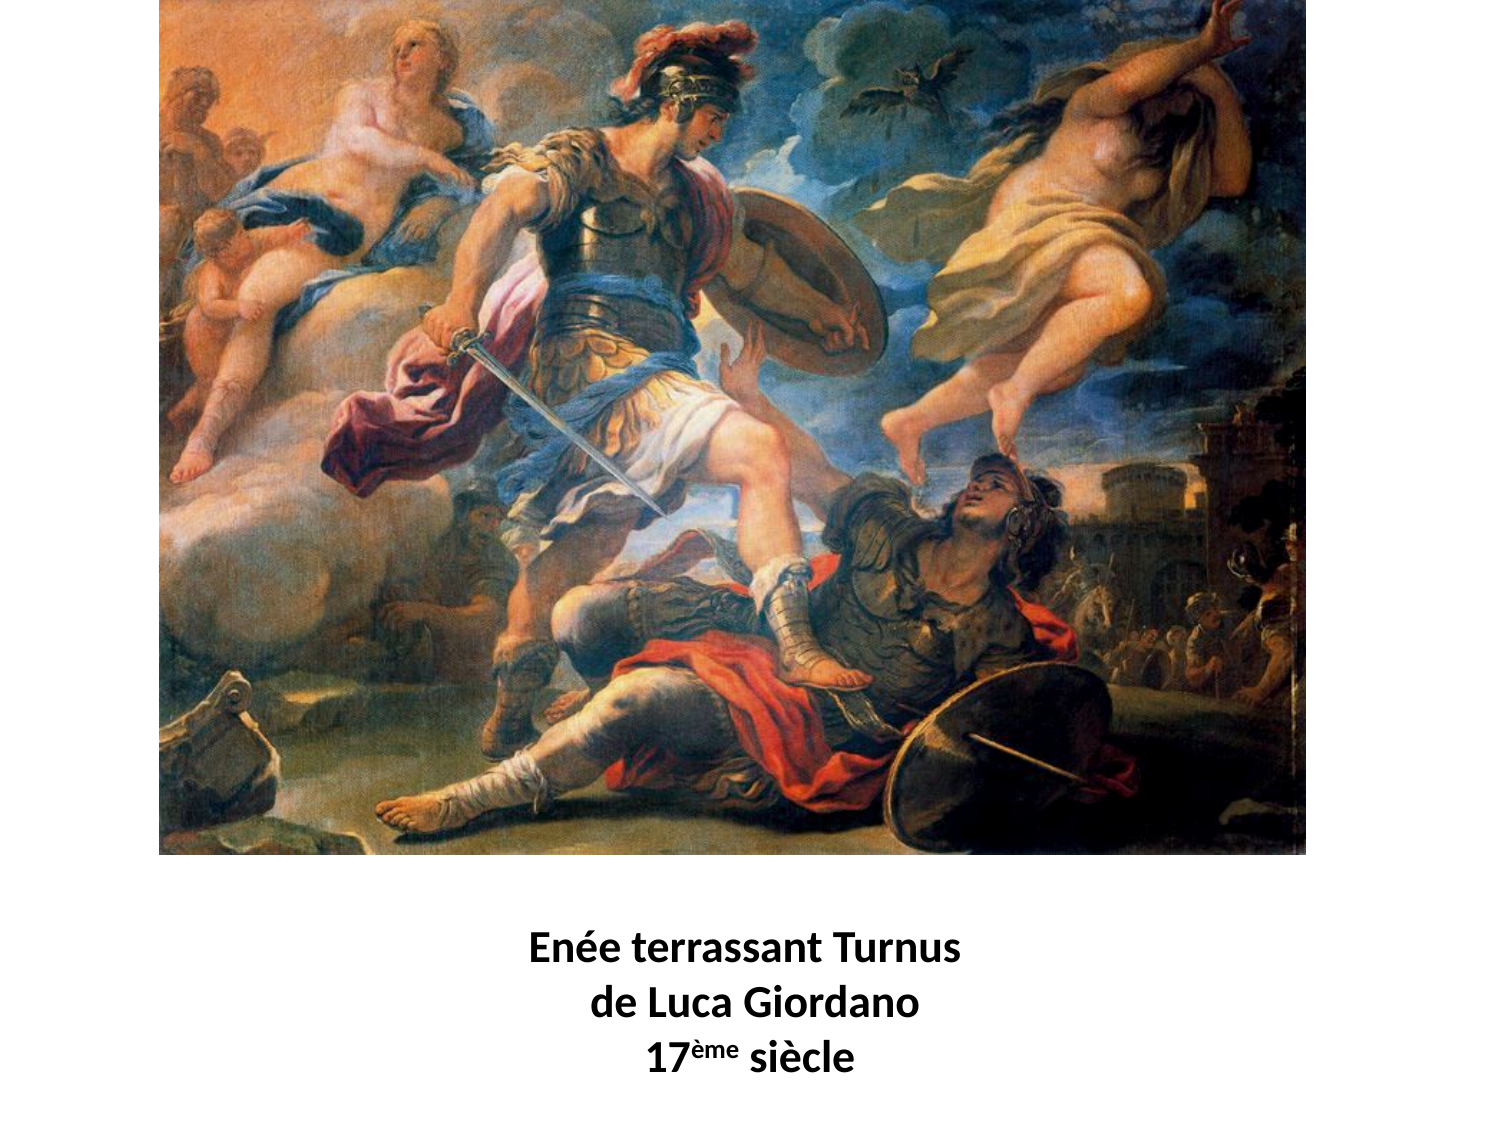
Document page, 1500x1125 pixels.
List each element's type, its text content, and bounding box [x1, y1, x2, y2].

title Enée terrassant Turnus de Luca Giordano 17ème siècle [0, 905, 1500, 1093]
picture [159, 0, 1306, 856]
